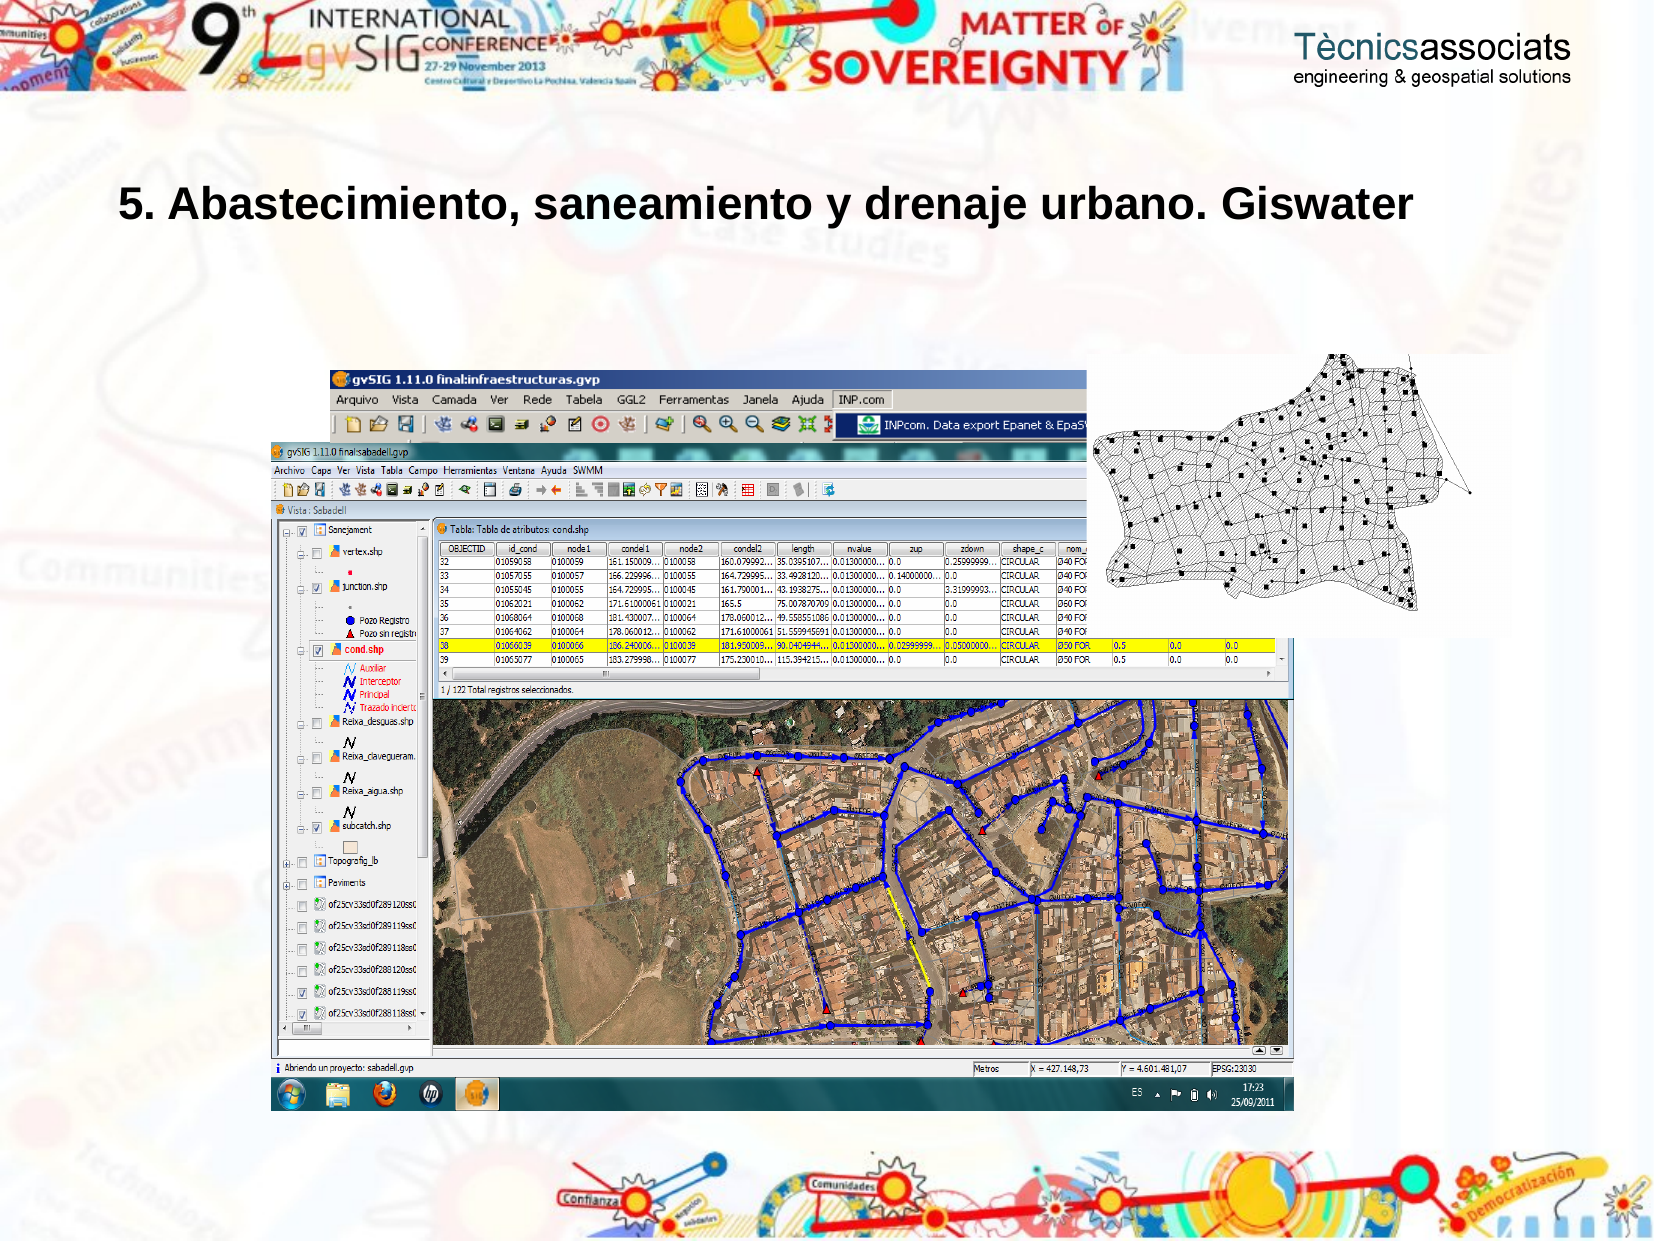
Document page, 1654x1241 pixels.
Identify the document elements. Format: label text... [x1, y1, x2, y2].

picture [0, 0, 1654, 1241]
text_box 5. Abastecimiento, saneamiento y drenaje urbano. Giswater [118, 177, 1477, 230]
